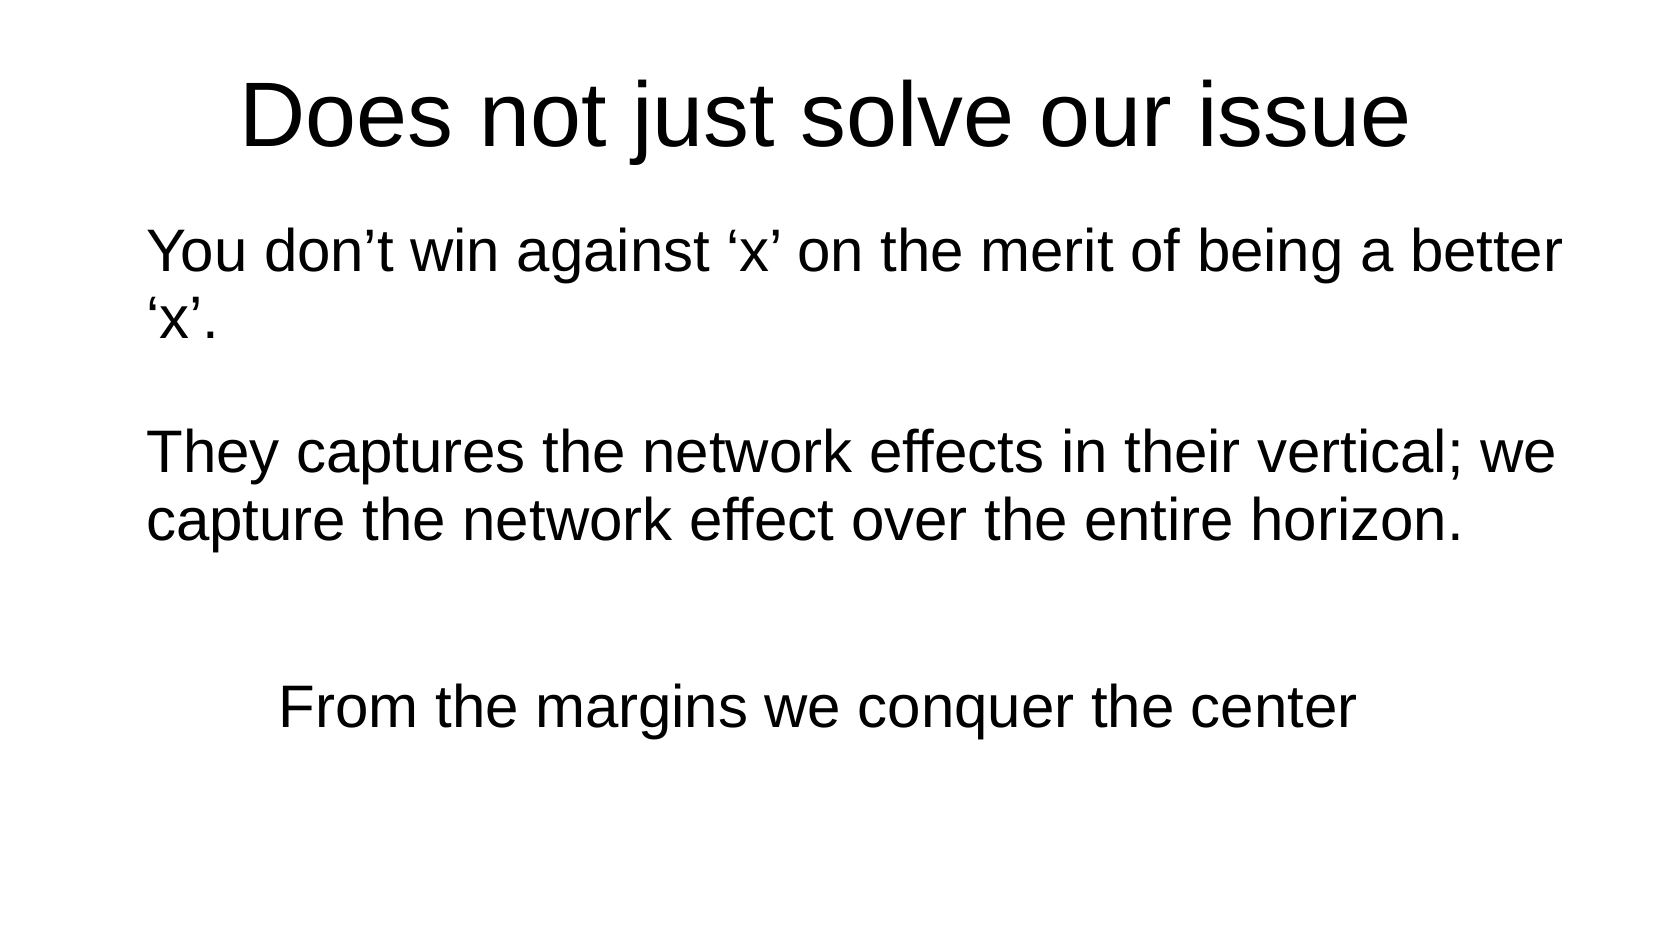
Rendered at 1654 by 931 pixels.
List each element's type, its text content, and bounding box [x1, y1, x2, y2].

list You don’t win against ‘x’ on the merit of being a better ‘x’. They captures the network effects in their vertical; we capture the network effect over the entire horizon. From the margins we conquer the center [82, 217, 1571, 758]
title Does not just solve our issue [82, 37, 1571, 193]
